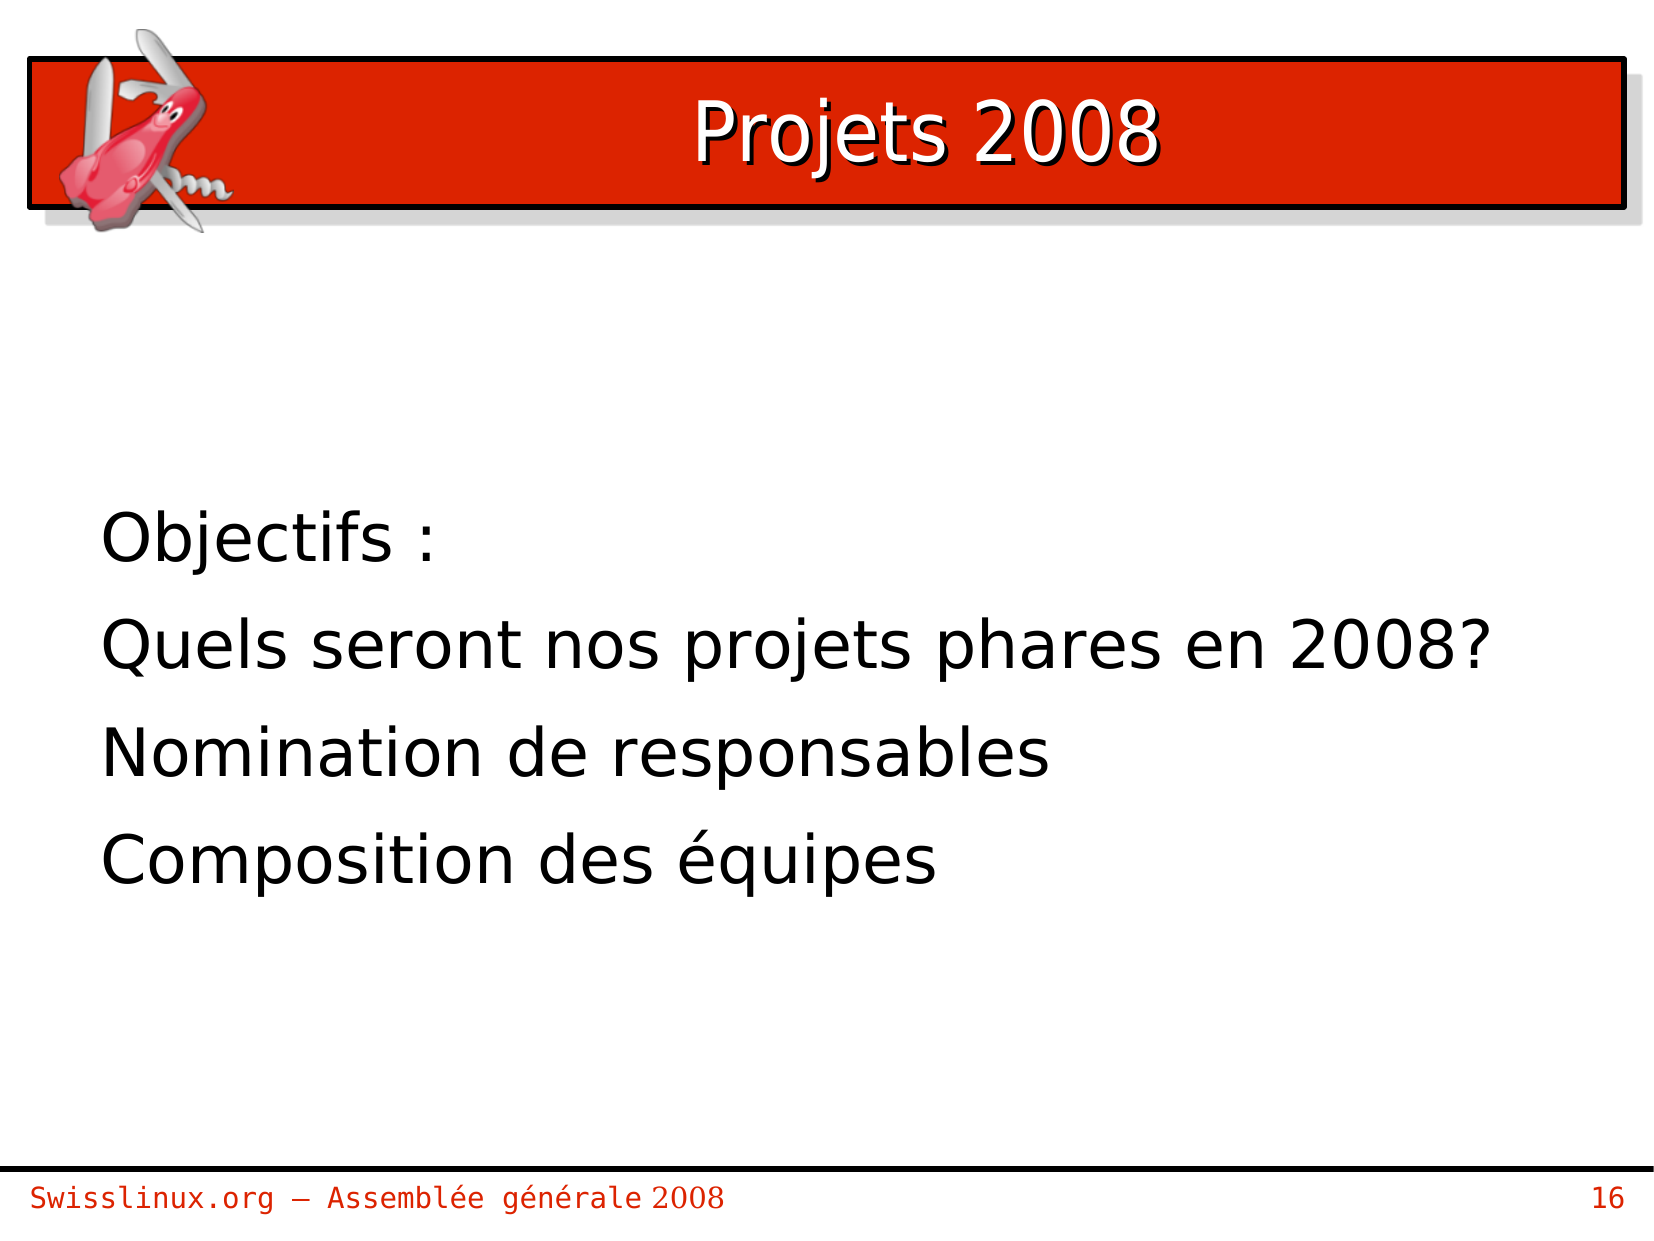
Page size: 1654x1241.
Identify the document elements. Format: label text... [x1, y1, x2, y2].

list Objectifs : Quels seront nos projets phares en 2008? Nomination de responsables Composition des équipes [82, 290, 1571, 1109]
title Projets 2008 [259, 84, 1595, 182]
picture [59, 29, 234, 233]
